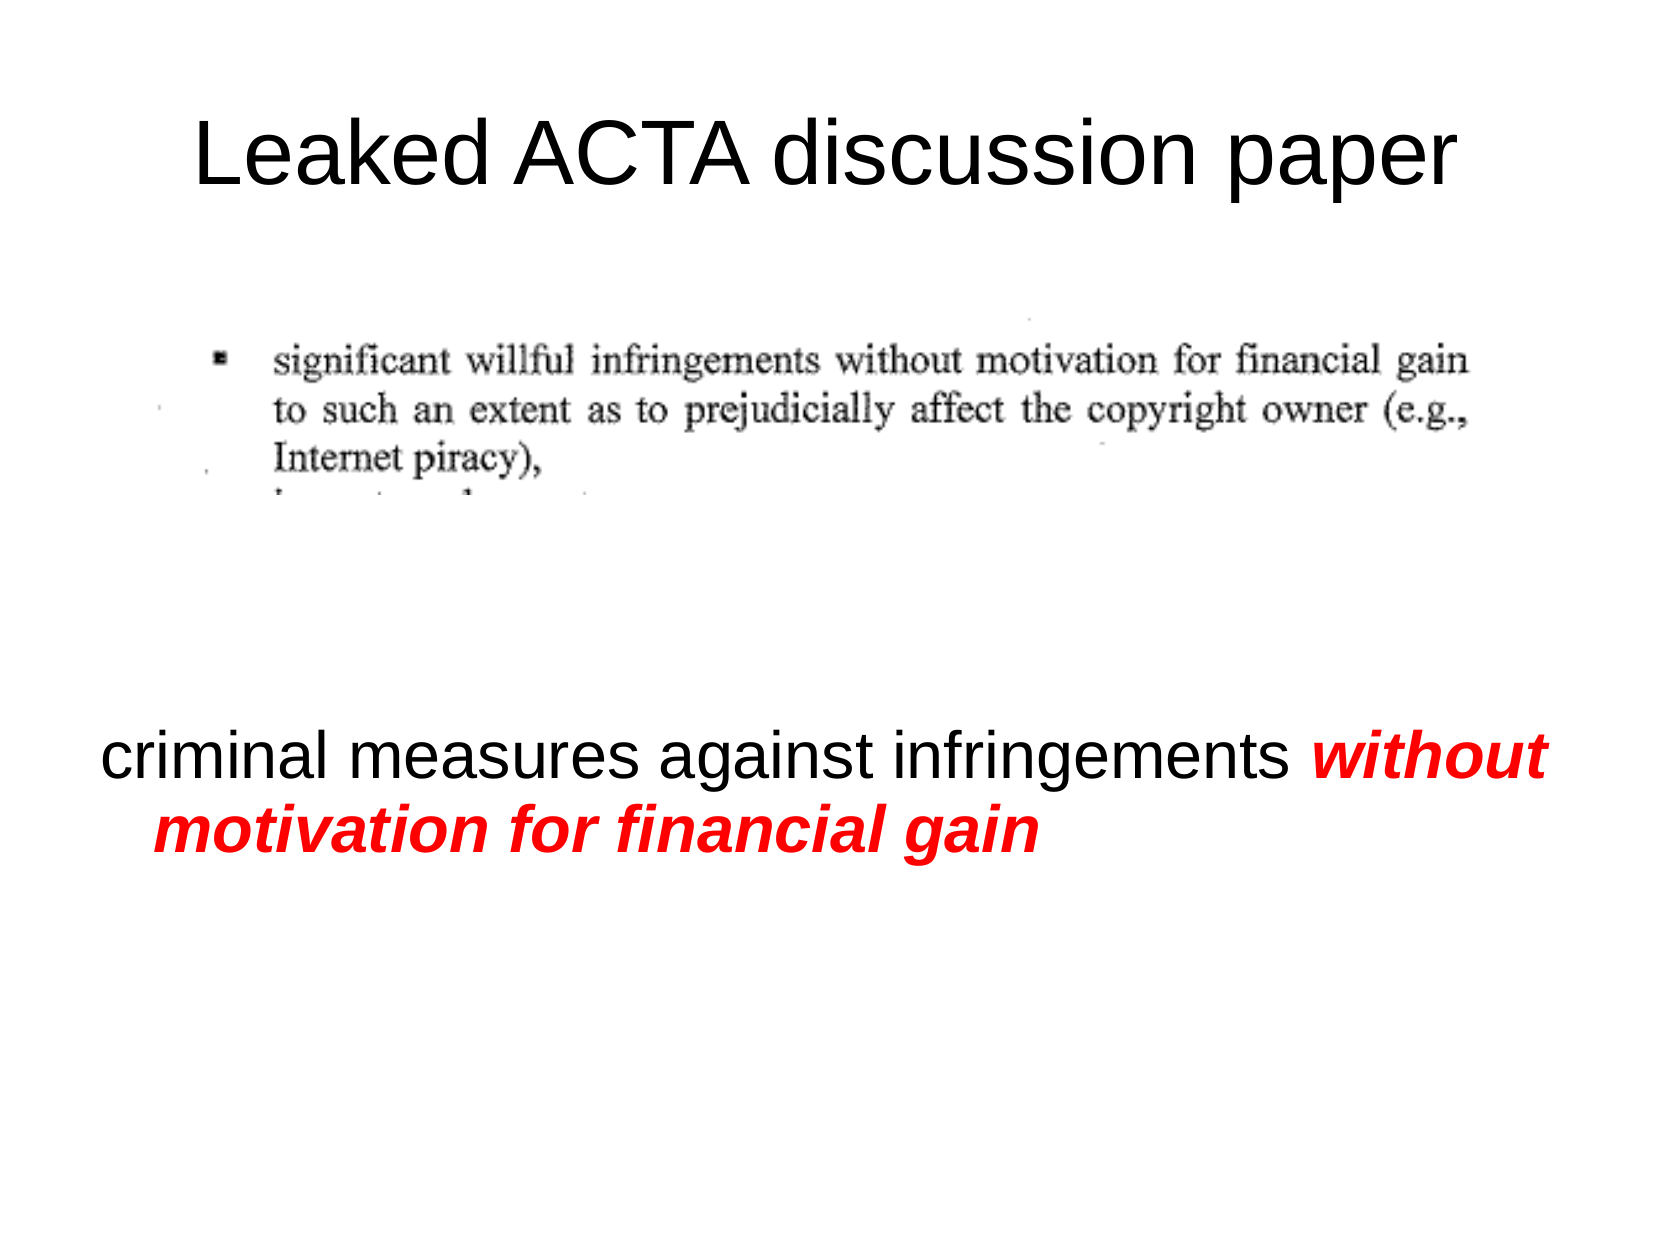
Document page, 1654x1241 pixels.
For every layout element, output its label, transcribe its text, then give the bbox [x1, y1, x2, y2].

picture [112, 299, 1538, 496]
list criminal measures against infringements without motivation for financial gain [82, 717, 1571, 1109]
title Leaked ACTA discussion paper [82, 49, 1571, 257]
